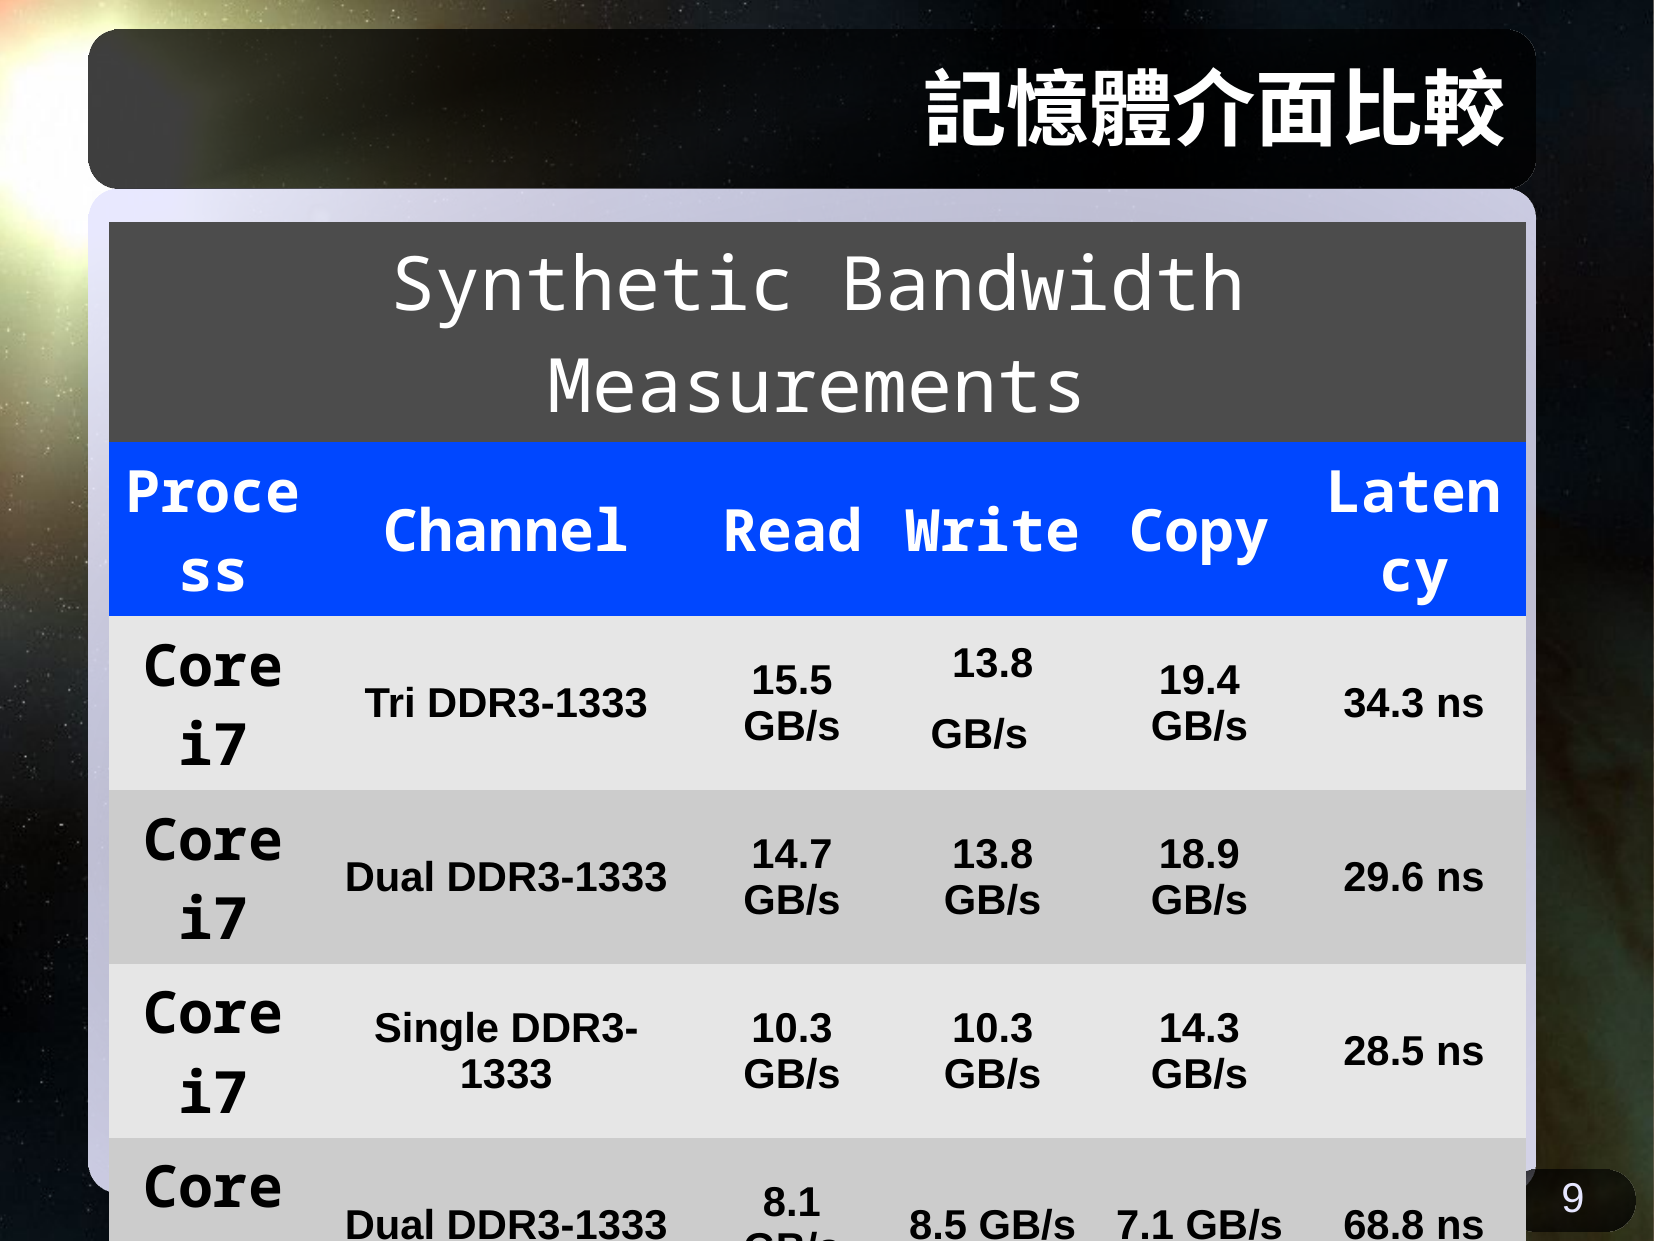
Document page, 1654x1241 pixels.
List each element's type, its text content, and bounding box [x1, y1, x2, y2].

table_cell 8.1 GB/s [695, 1138, 888, 1241]
table_cell 68.8 ns [1302, 1138, 1526, 1241]
table_cell Copy [1097, 442, 1302, 616]
table_cell 14.7 GB/s [695, 790, 888, 964]
table_cell Channel [317, 442, 695, 616]
table_cell Core 2 [109, 1138, 317, 1241]
table_cell 19.4 GB/s [1097, 616, 1302, 790]
table_cell Write [888, 442, 1097, 616]
table_cell Latency [1302, 442, 1526, 616]
table_cell 10.3 GB/s [695, 964, 888, 1138]
table_cell 29.6 ns [1302, 790, 1526, 964]
table_cell 14.3 GB/s [1097, 964, 1302, 1138]
table_cell 13.8 GB/s [888, 790, 1097, 964]
table_cell Core i7 [109, 964, 317, 1138]
table_cell Process [109, 442, 317, 616]
table_cell 15.5 GB/s [695, 616, 888, 790]
table_cell Core i7 [109, 616, 317, 790]
table_cell 34.3 ns [1302, 616, 1526, 790]
table_cell 28.5 ns [1302, 964, 1526, 1138]
table_cell Read [695, 442, 888, 616]
table_cell 18.9 GB/s [1097, 790, 1302, 964]
title 記憶體介面比較 [118, 53, 1506, 154]
table_cell 7.1 GB/s [1097, 1138, 1302, 1241]
table_cell Core i7 [109, 790, 317, 964]
table_header Synthetic Bandwidth Measurements [109, 222, 1526, 442]
table_cell Single DDR3-1333 [317, 964, 695, 1138]
table_cell Dual DDR3-1333 [317, 790, 695, 964]
table_cell Tri DDR3-1333 [317, 616, 695, 790]
picture [0, 0, 1654, 1241]
table_cell 8.5 GB/s [888, 1138, 1097, 1241]
table_cell 13.8 GB/s [888, 616, 1097, 790]
table_cell Dual DDR3-1333 [317, 1138, 695, 1241]
table_cell 10.3 GB/s [888, 964, 1097, 1138]
